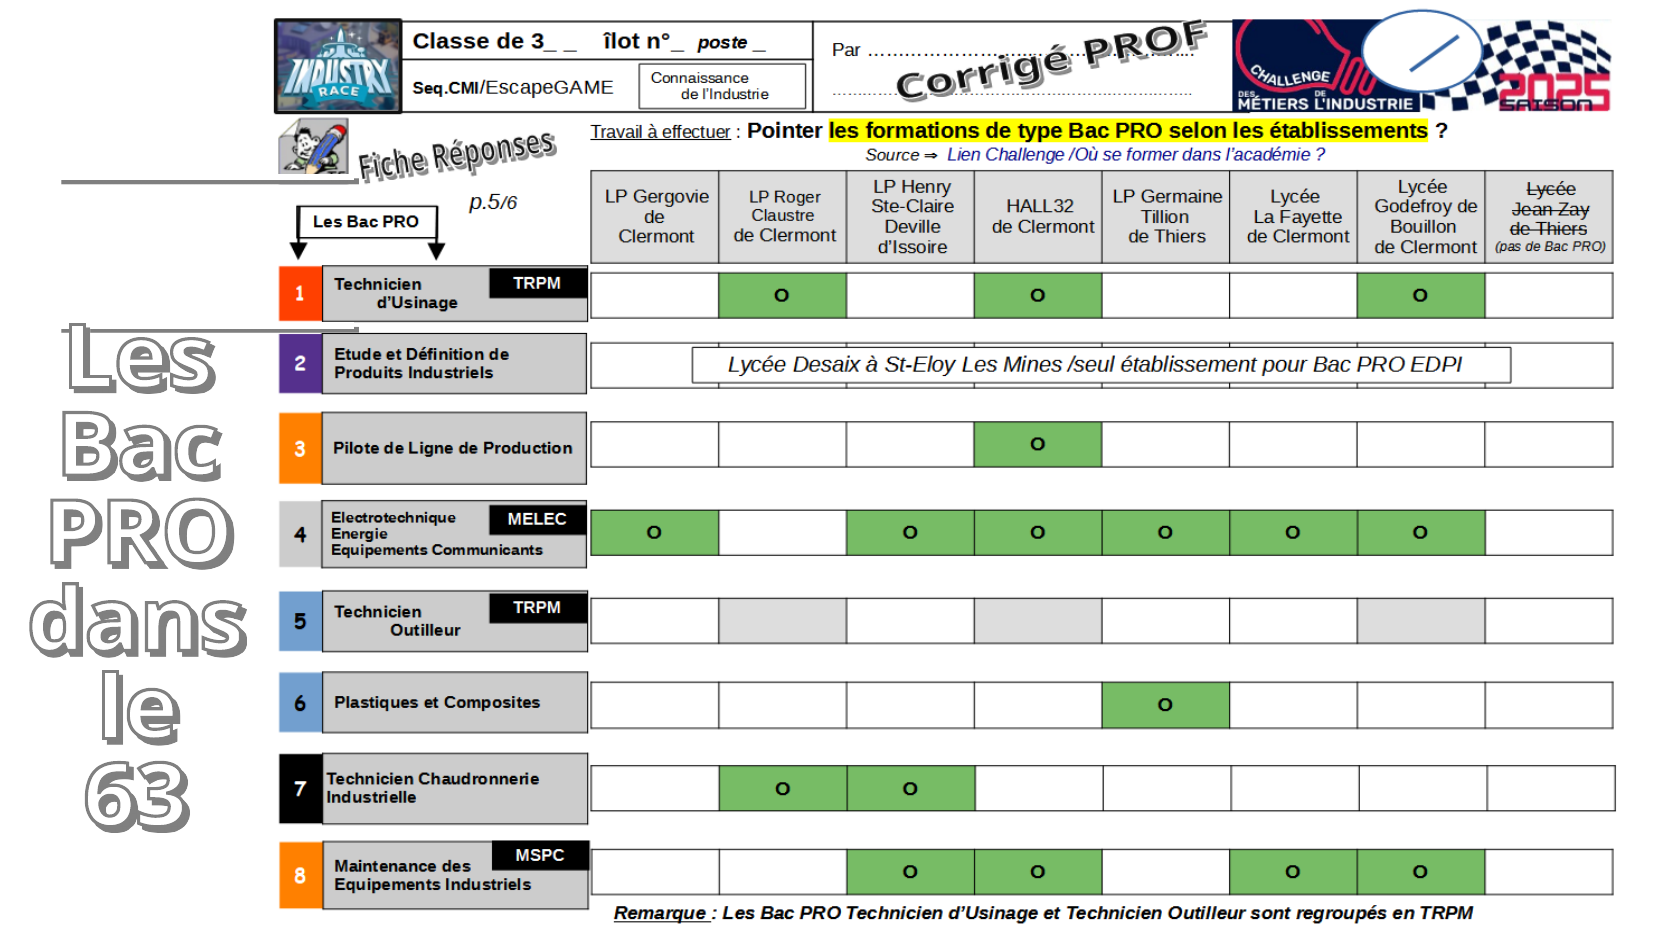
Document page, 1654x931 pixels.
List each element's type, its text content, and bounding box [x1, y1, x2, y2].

text_box Les Bac PRO dans le 63 [70, 324, 111, 388]
text_box Les Bac PRO dans le 63 [86, 762, 133, 827]
text_box Les Bac PRO dans le 63 [120, 426, 166, 476]
text_box Les Bac PRO dans le 63 [117, 338, 164, 389]
text_box Les Bac PRO dans le 63 [108, 500, 161, 563]
text_box Les Bac PRO dans le 63 [176, 426, 216, 476]
text_box Les Bac PRO dans le 63 [51, 500, 97, 563]
text_box Les Bac PRO dans le 63 [103, 671, 118, 739]
text_box Les Bac PRO dans le 63 [146, 601, 193, 651]
text_box Les Bac PRO dans le 63 [88, 601, 133, 652]
text_box Les Bac PRO dans le 63 [166, 499, 229, 564]
text_box Les Bac PRO dans le 63 [171, 338, 210, 389]
text_box Les Bac PRO dans le 63 [138, 762, 184, 827]
text_box Les Bac PRO dans le 63 [128, 689, 175, 740]
text_box Les Bac PRO dans le 63 [63, 412, 113, 476]
text_box Les Bac PRO dans le 63 [30, 583, 78, 652]
text_box Les Bac PRO dans le 63 [203, 601, 241, 652]
picture [265, 0, 1625, 931]
